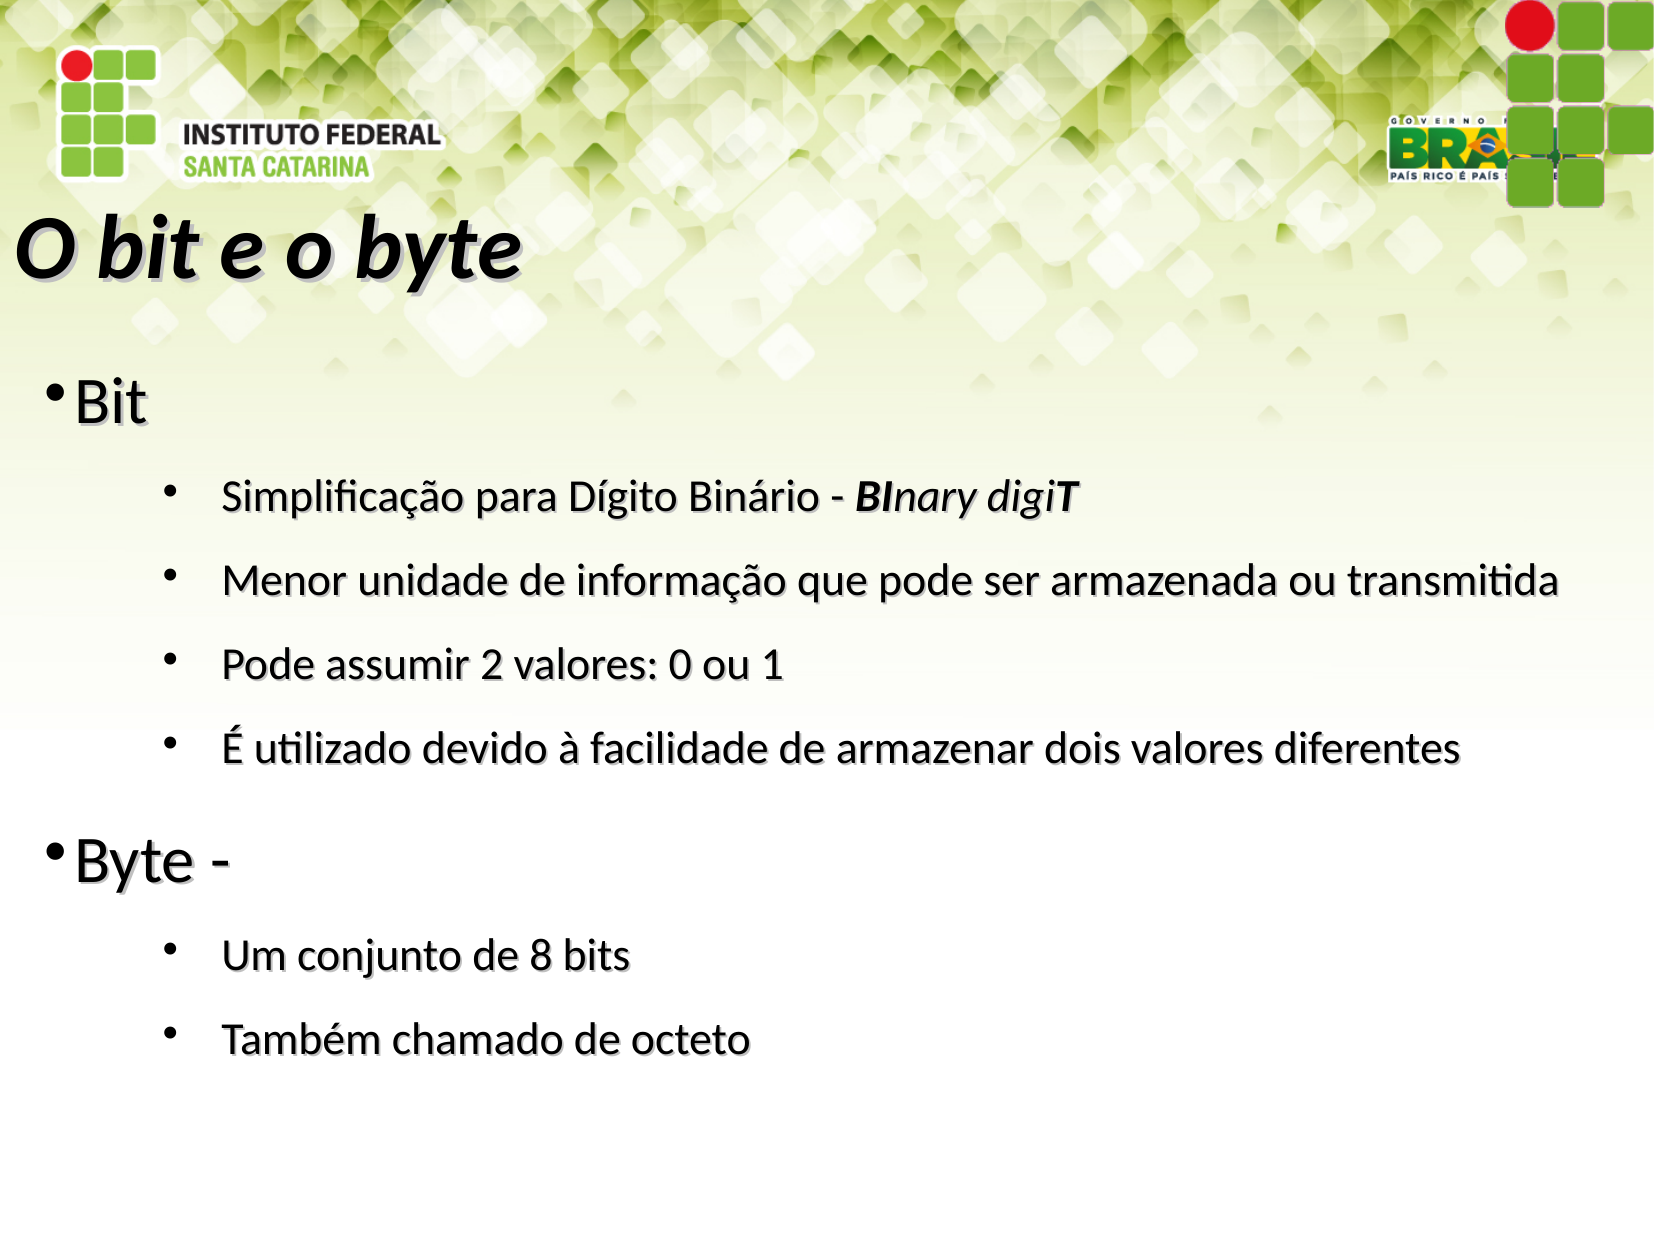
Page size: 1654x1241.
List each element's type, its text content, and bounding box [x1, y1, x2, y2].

text_box Bit Simplificação para Dígito Binário - BInary digiT Menor unidade de informação que pode ser armazenada ou transmitida Pode assumir 2 valores: 0 ou 1 É utilizado devido à facilidade de armazenar dois valores diferentes Byte - Um conjunto de 8 bits Também chamado de octeto [29, 347, 1624, 1152]
picture [0, 0, 1654, 1241]
text_box O bit e o byte [0, 183, 1418, 310]
